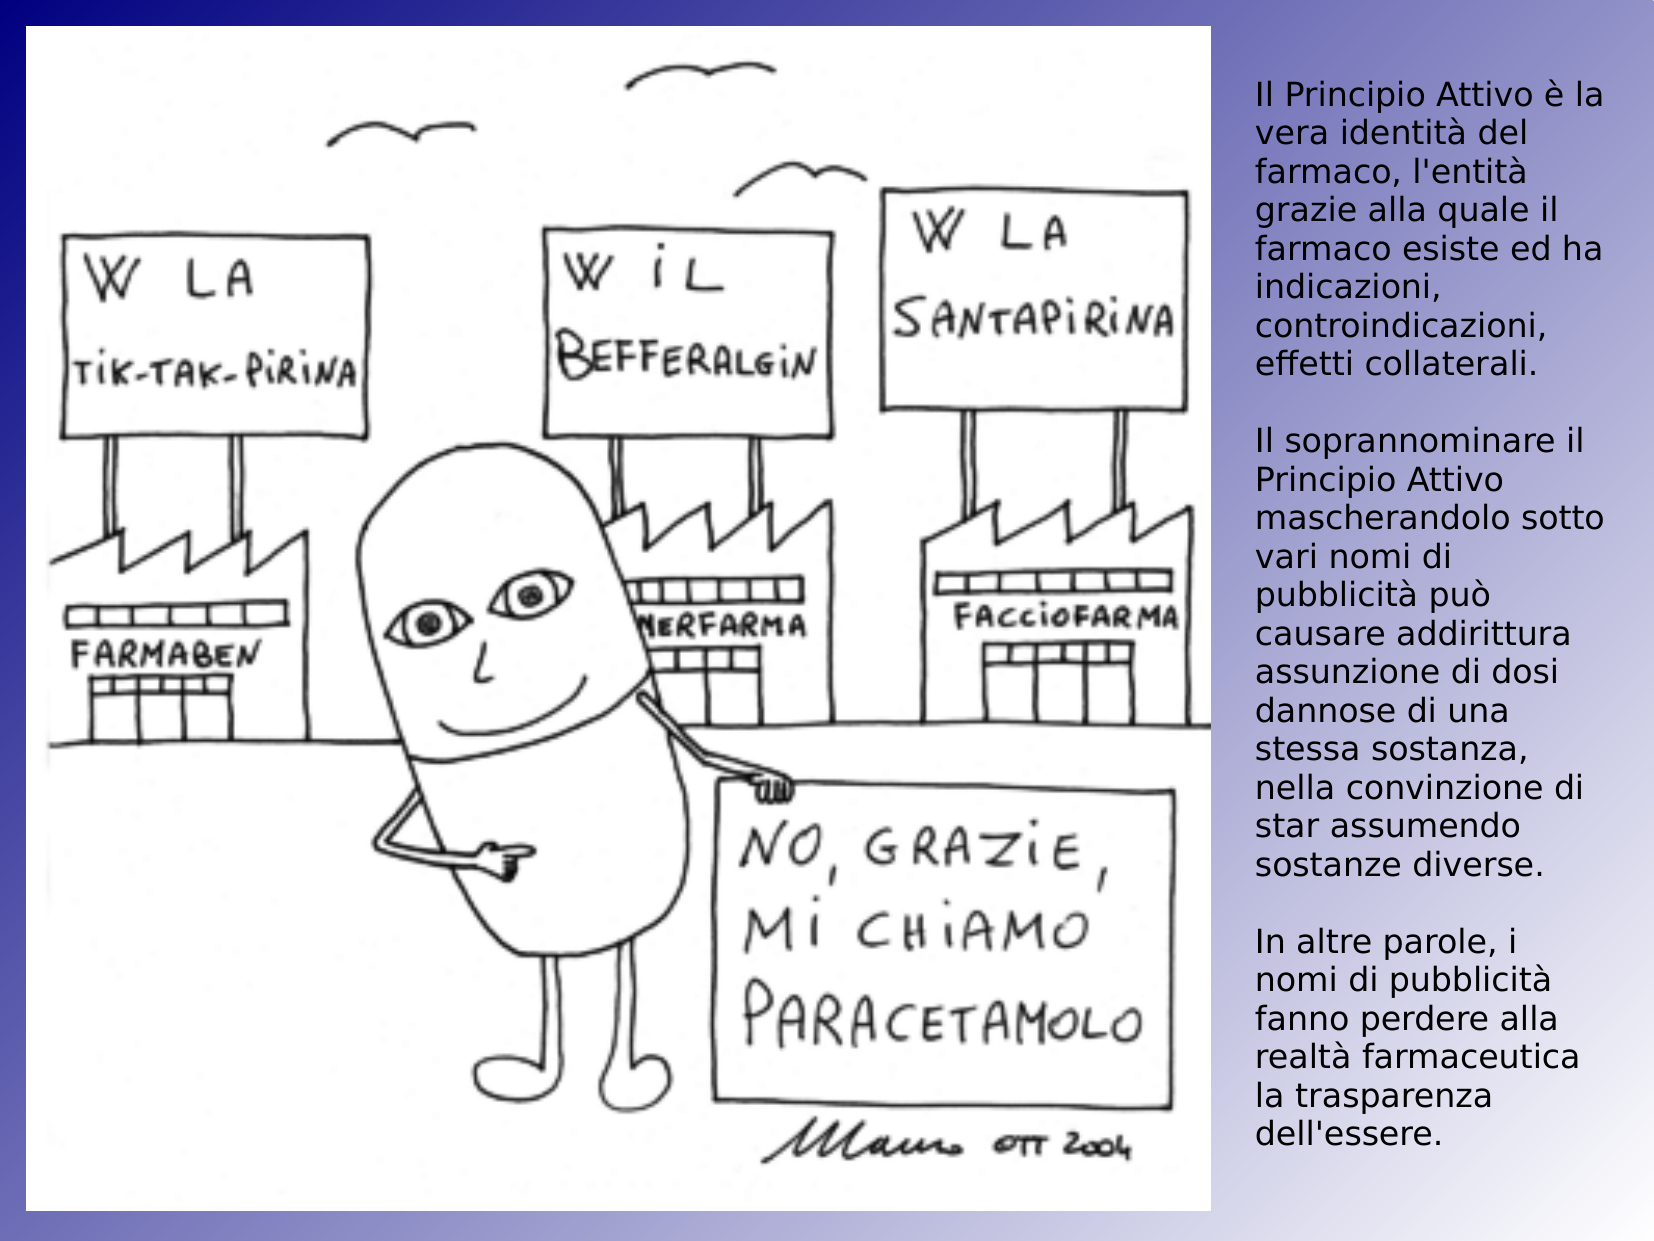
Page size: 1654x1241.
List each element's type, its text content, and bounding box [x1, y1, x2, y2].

picture [26, 26, 1211, 1211]
text_box Il Principio Attivo è la vera identità del farmaco, l'entità grazie alla quale il farmaco esiste ed ha indicazioni, controindicazioni, effetti collaterali. Il soprannominare il Principio Attivo mascherandolo sotto vari nomi di pubblicità può causare addirittura assunzione di dosi dannose di una stessa sostanza, nella convinzione di star assumendo sostanze diverse. In altre parole, i nomi di pubblicità fanno perdere alla realtà farmaceutica la trasparenza dell'essere. [1240, 29, 1625, 1211]
